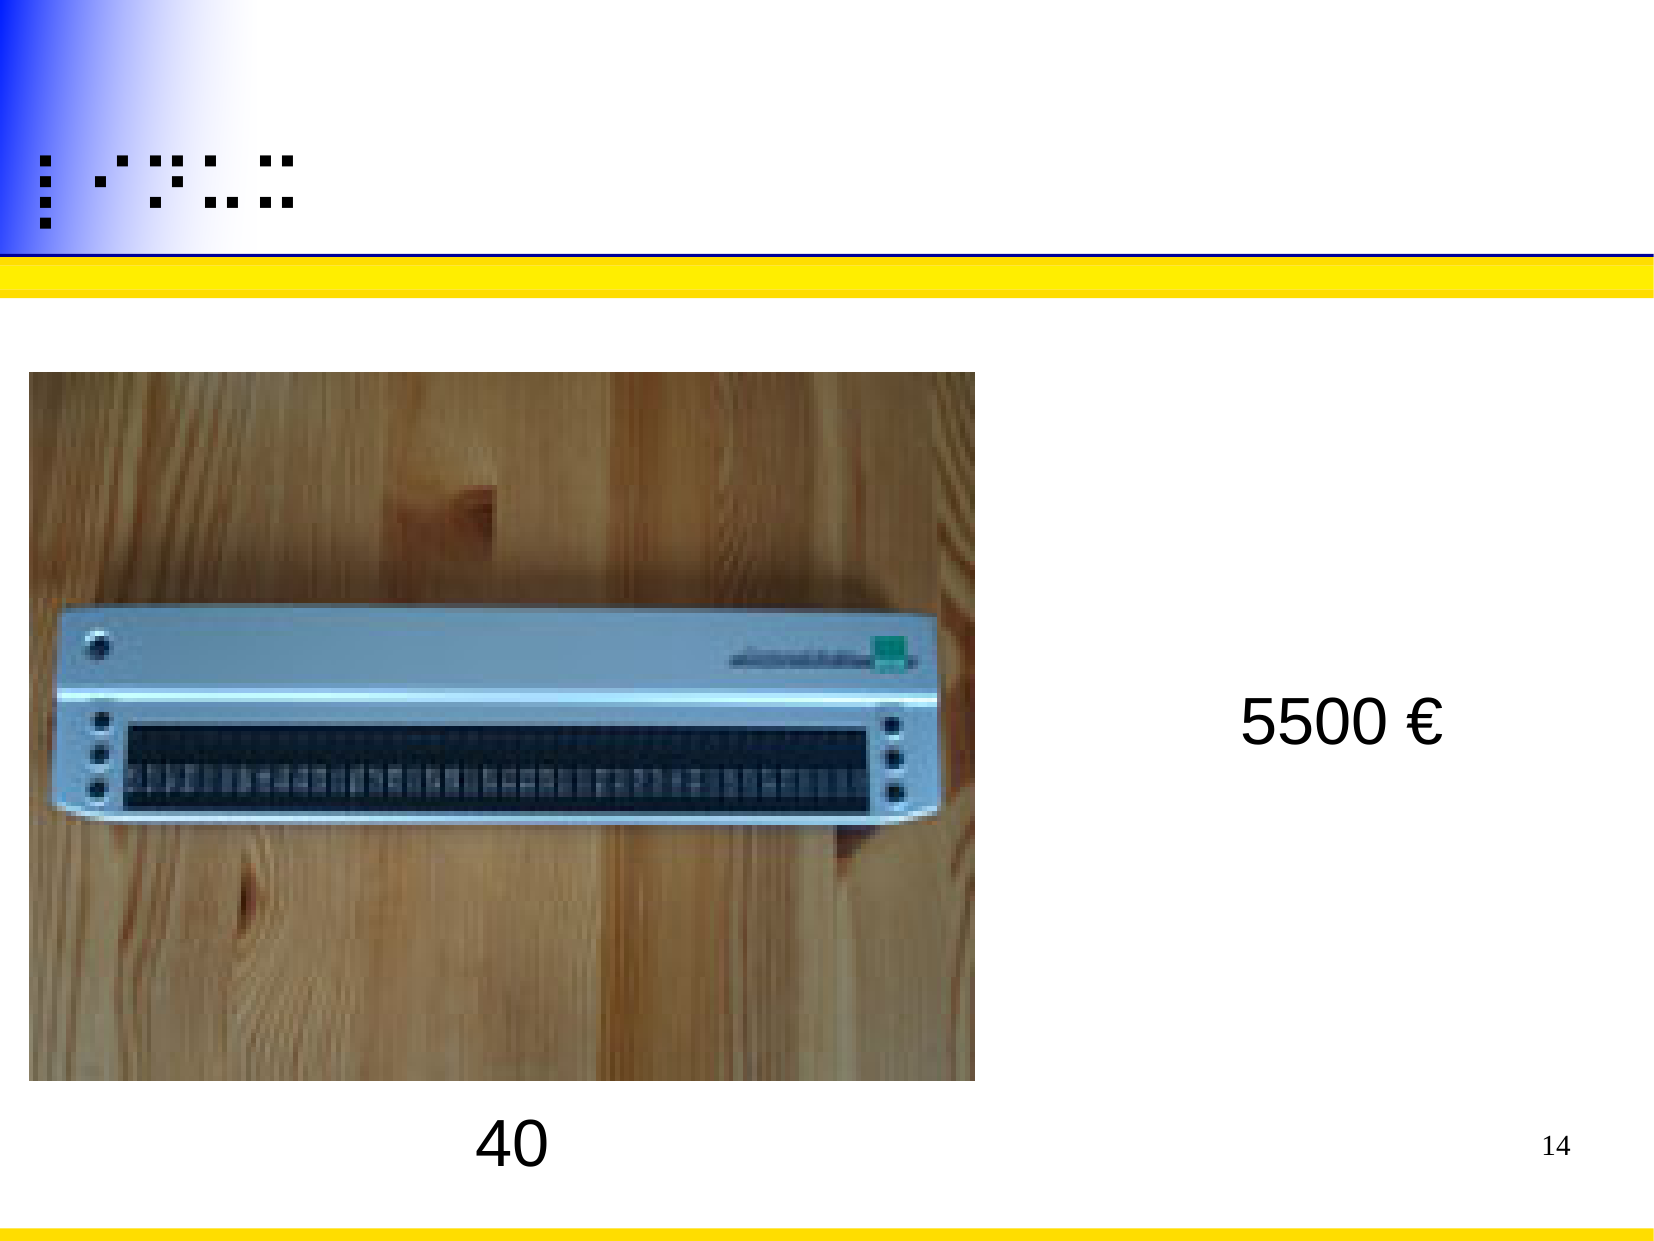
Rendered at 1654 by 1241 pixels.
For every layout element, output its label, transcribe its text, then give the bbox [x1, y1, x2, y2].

text_box 5500 € [1225, 676, 1654, 766]
picture [29, 372, 975, 1081]
text_box 40 [460, 1098, 786, 1189]
